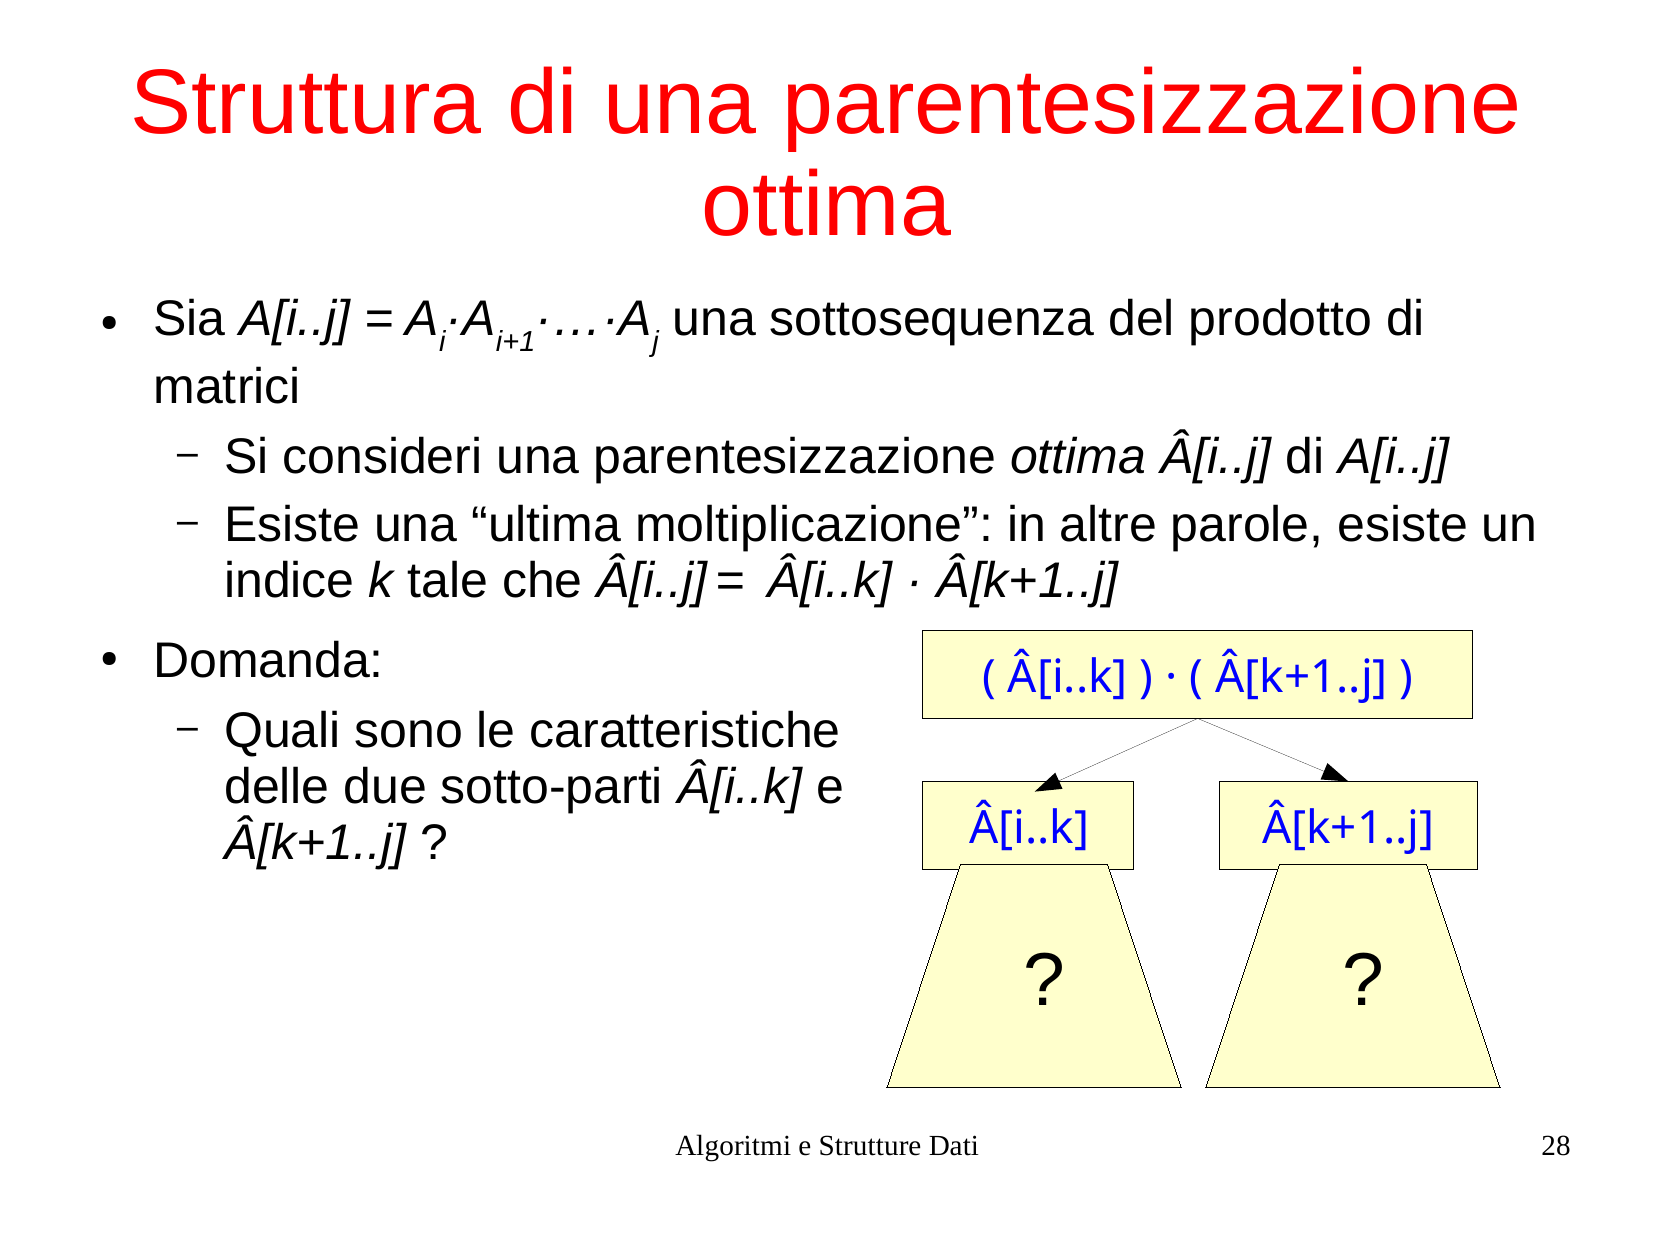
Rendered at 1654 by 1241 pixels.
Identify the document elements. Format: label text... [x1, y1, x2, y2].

list Sia A[i..j] = Ai·Ai+1·…·Aj una sottosequenza del prodotto di matrici Si consideri una parentesizzazione ottima Â[i..j] di A[i..j] Esiste una “ultima moltiplicazione”: in altre parole, esiste un indice k tale che Â[i..j] = Â[i..k] · Â[k+1..j] Domanda: Quali sono le caratteristiche delle due sotto-parti Â[i..k] e Â[k+1..j] ? [82, 290, 1571, 1109]
text_box ? [1008, 929, 1081, 1029]
text_box ( Â[i..k] ) · ( Â[k+1..j] ) [922, 630, 1473, 719]
text_box ? [1327, 929, 1400, 1029]
text_box [886, 864, 1182, 1088]
title Struttura di una parentesizzazione ottima [82, 49, 1571, 257]
text_box [1205, 864, 1501, 1088]
text_box Â[i..k] [922, 781, 1134, 870]
text_box Â[k+1..j] [1219, 781, 1478, 870]
